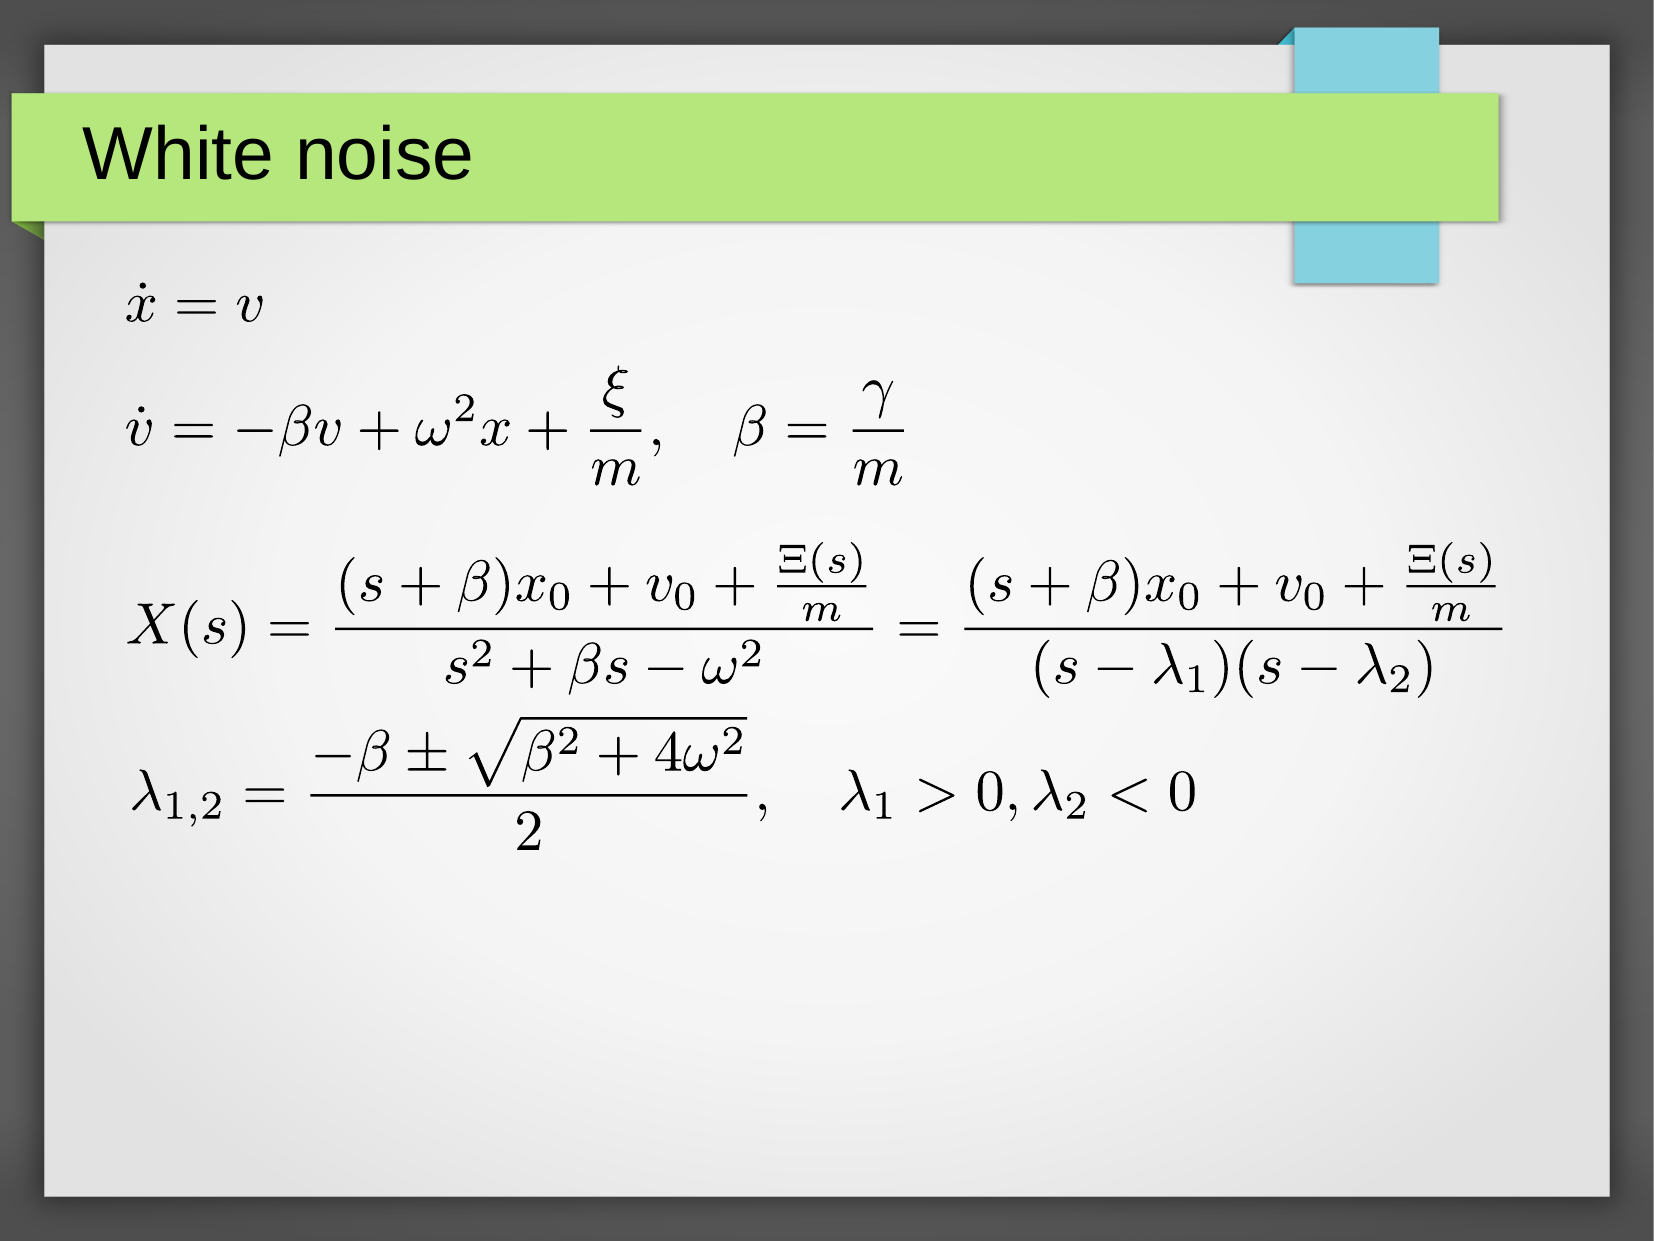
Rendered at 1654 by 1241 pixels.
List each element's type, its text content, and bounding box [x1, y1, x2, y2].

text_box [125, 542, 1503, 698]
title White noise [82, 94, 1264, 213]
text_box [124, 282, 904, 486]
text_box [128, 717, 1197, 850]
picture [0, 0, 1654, 1241]
